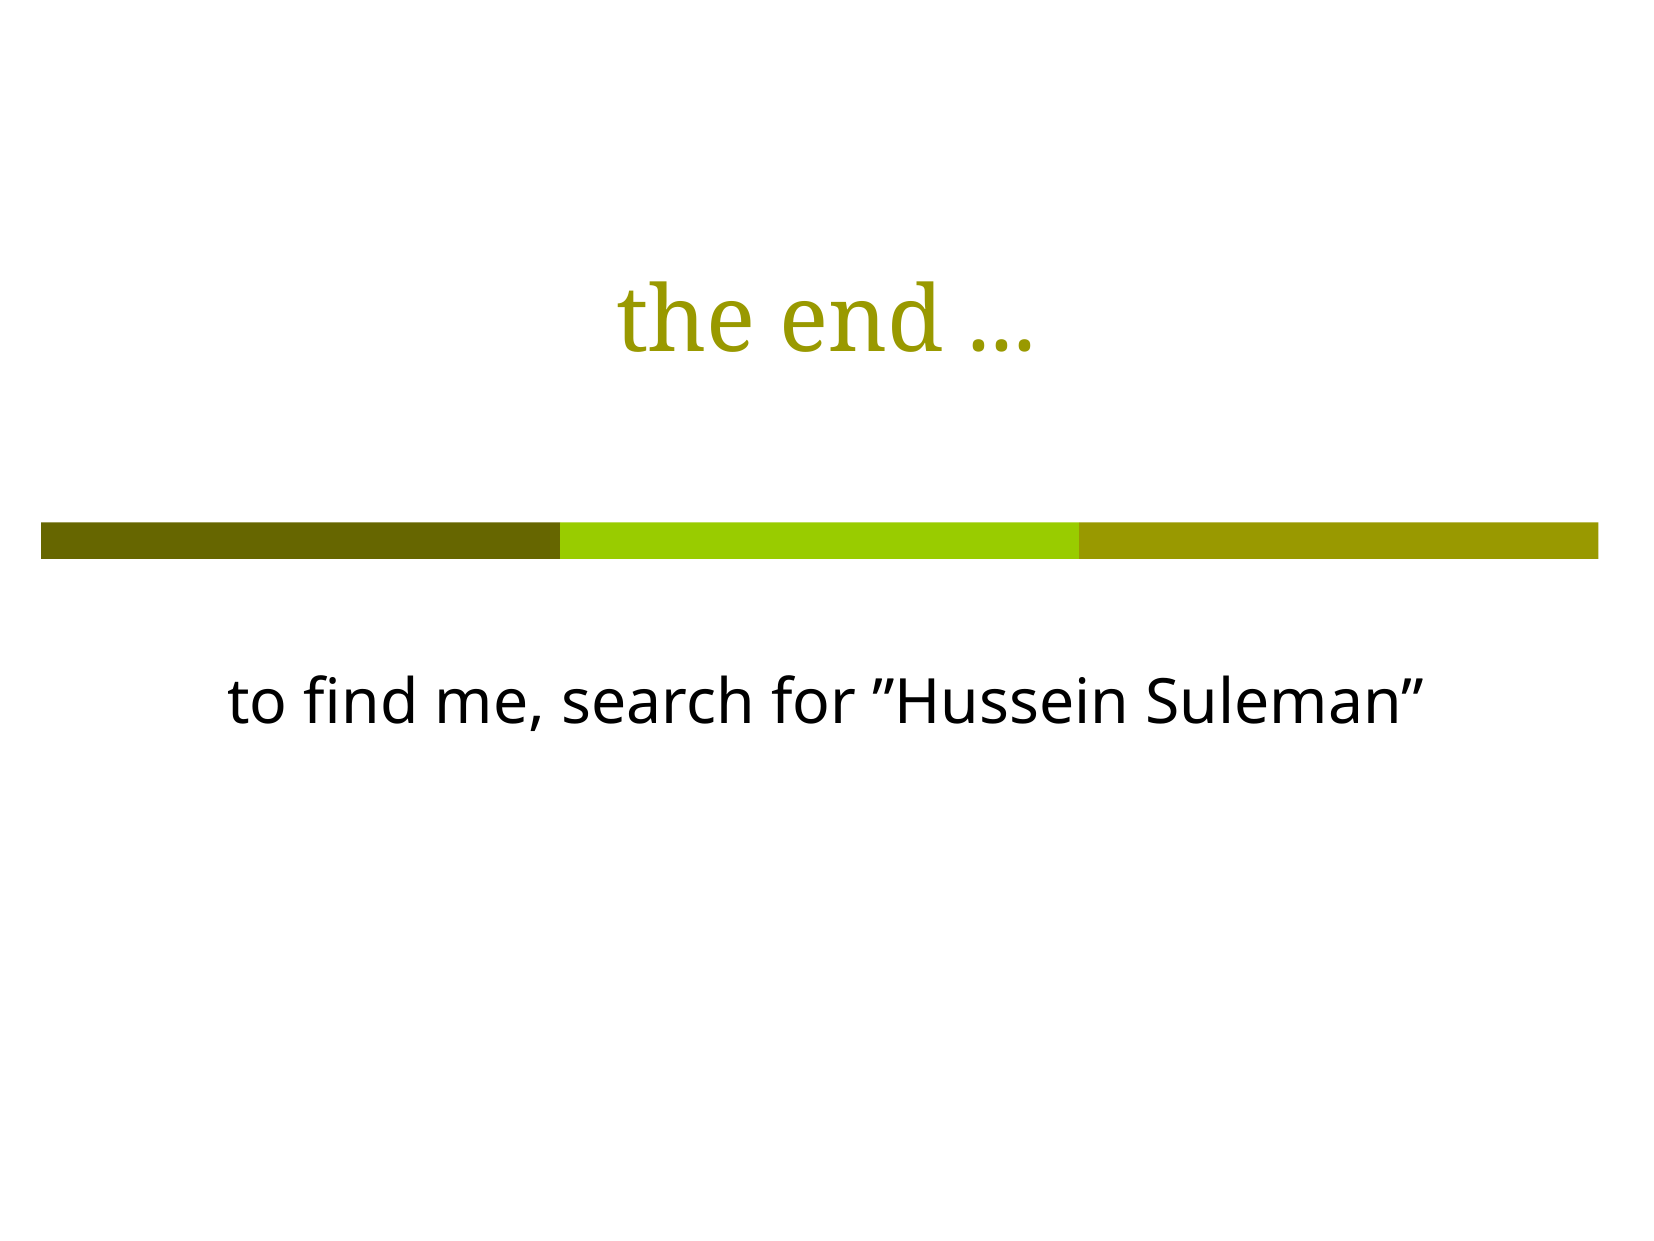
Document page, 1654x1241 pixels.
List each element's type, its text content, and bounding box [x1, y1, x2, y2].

subtitle to find me, search for ”Hussein Suleman” [82, 290, 1571, 1109]
title the end ... [123, 116, 1530, 290]
